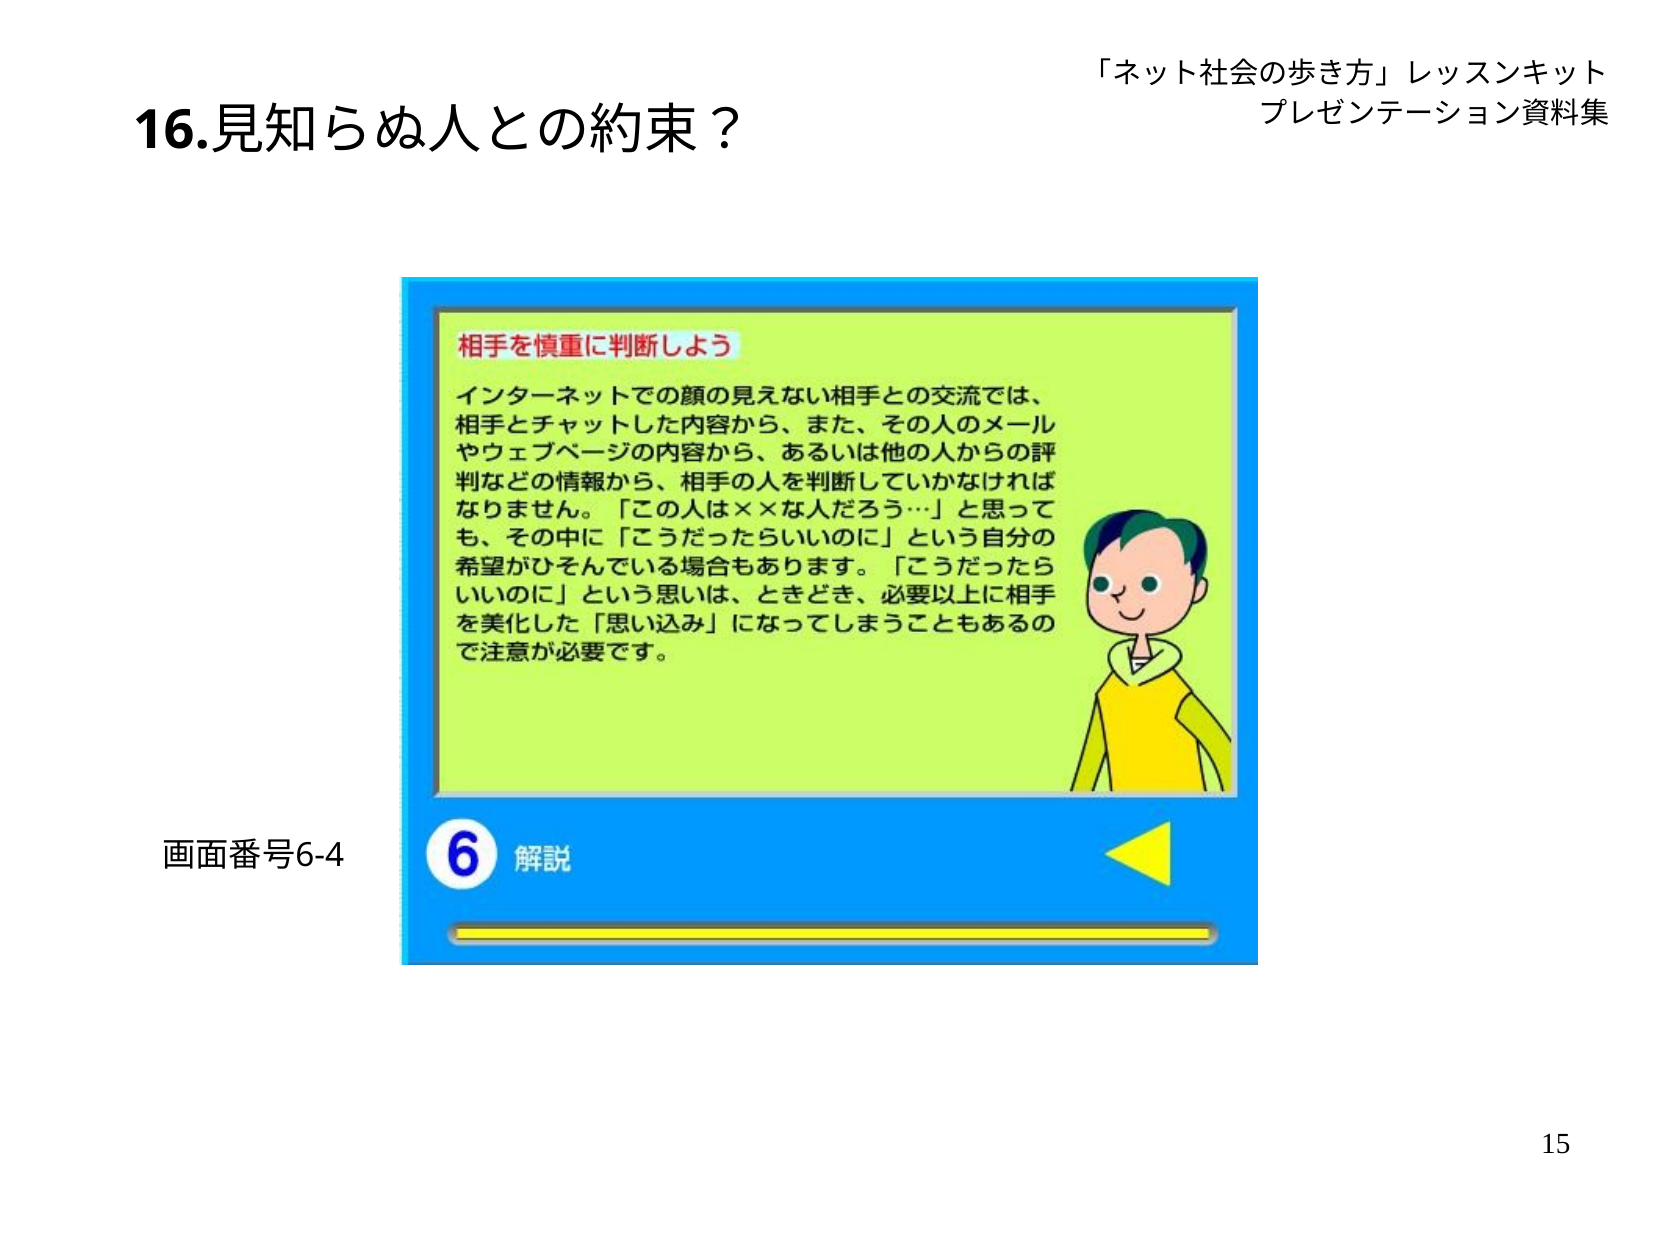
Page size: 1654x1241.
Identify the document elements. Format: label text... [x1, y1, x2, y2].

text_box 画面番号6-4 [147, 826, 384, 882]
text_box 16.見知らぬ人との約束？ [118, 88, 1241, 169]
picture [410, 284, 1258, 965]
picture [399, 277, 407, 965]
text_box 「ネット社会の歩き方」レッスンキット プレゼンテーション資料集 [1062, 44, 1625, 139]
